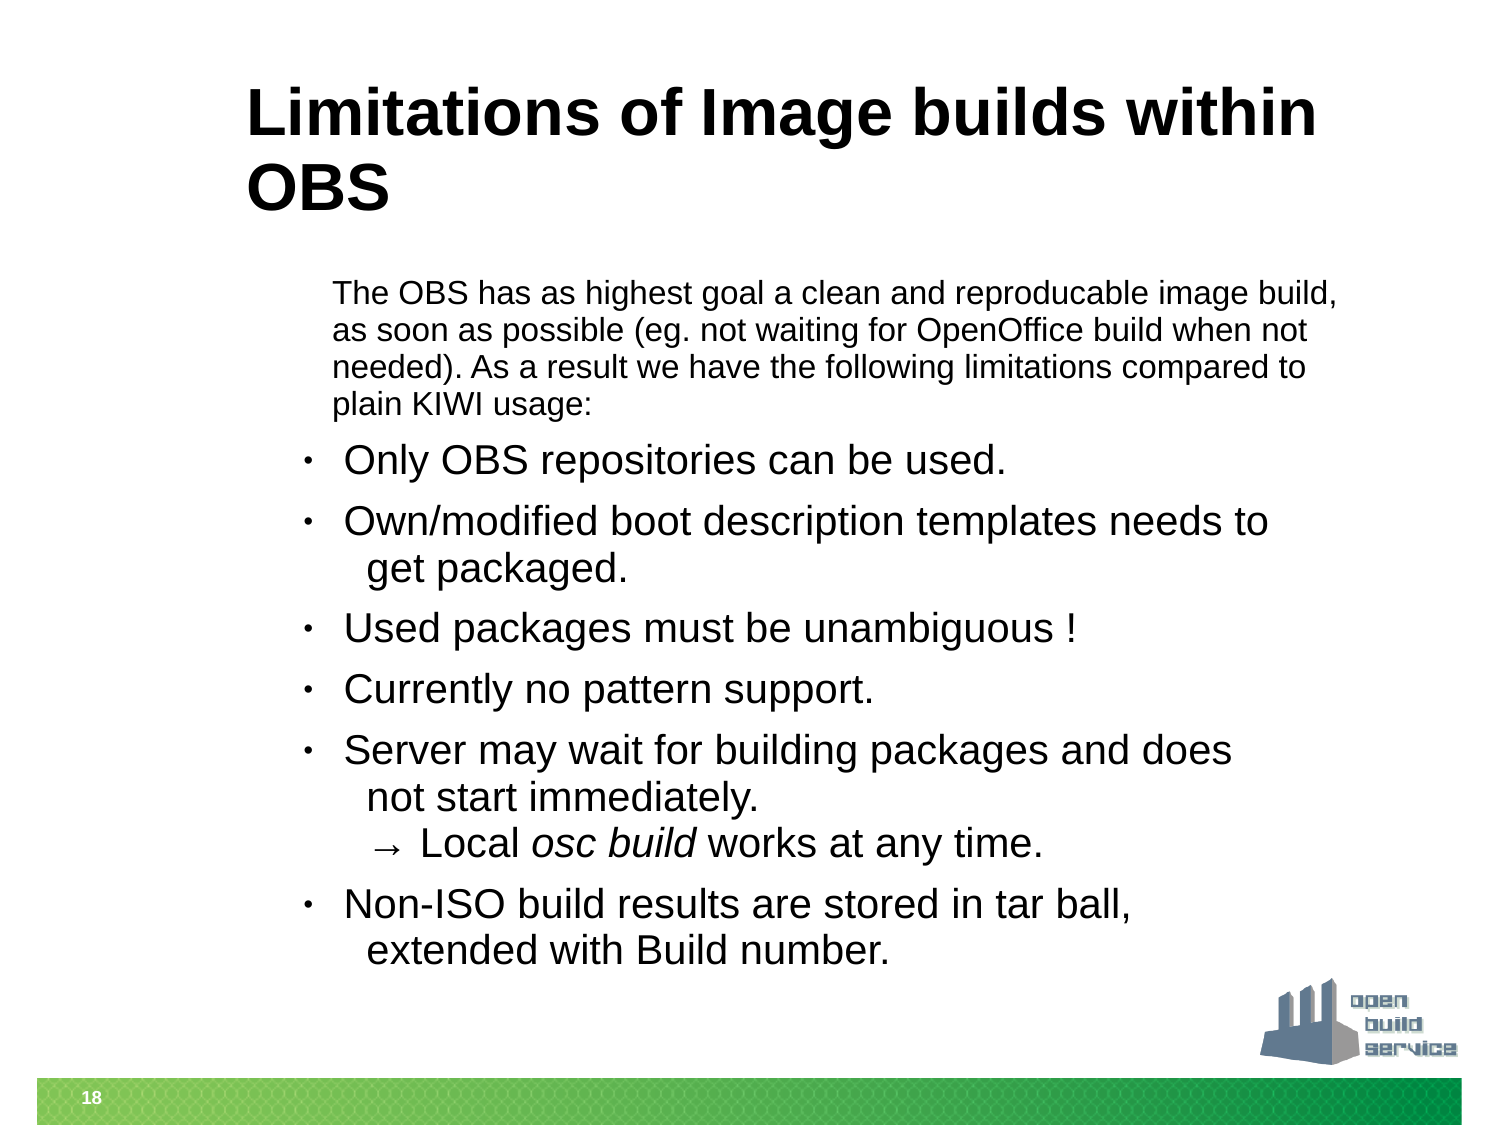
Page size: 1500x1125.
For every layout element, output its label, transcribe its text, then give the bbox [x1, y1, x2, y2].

title Limitations of Image builds within OBS [246, 60, 1409, 239]
picture [37, 1078, 1462, 1125]
list The OBS has as highest goal a clean and reproducable image build, as soon as possible (eg. not waiting for OpenOffice build when not needed). As a result we have the following limitations compared to plain KIWI usage: Only OBS repositories can be used. Own/modified boot description templates needs to get packaged. Used packages must be unambiguous ! Currently no pattern support. Server may wait for building packages and does not start immediately. → Local osc build works at any time. Non-ISO build results are stored in tar ball, extended with Build number. [245, 267, 1388, 995]
picture [1260, 978, 1458, 1065]
